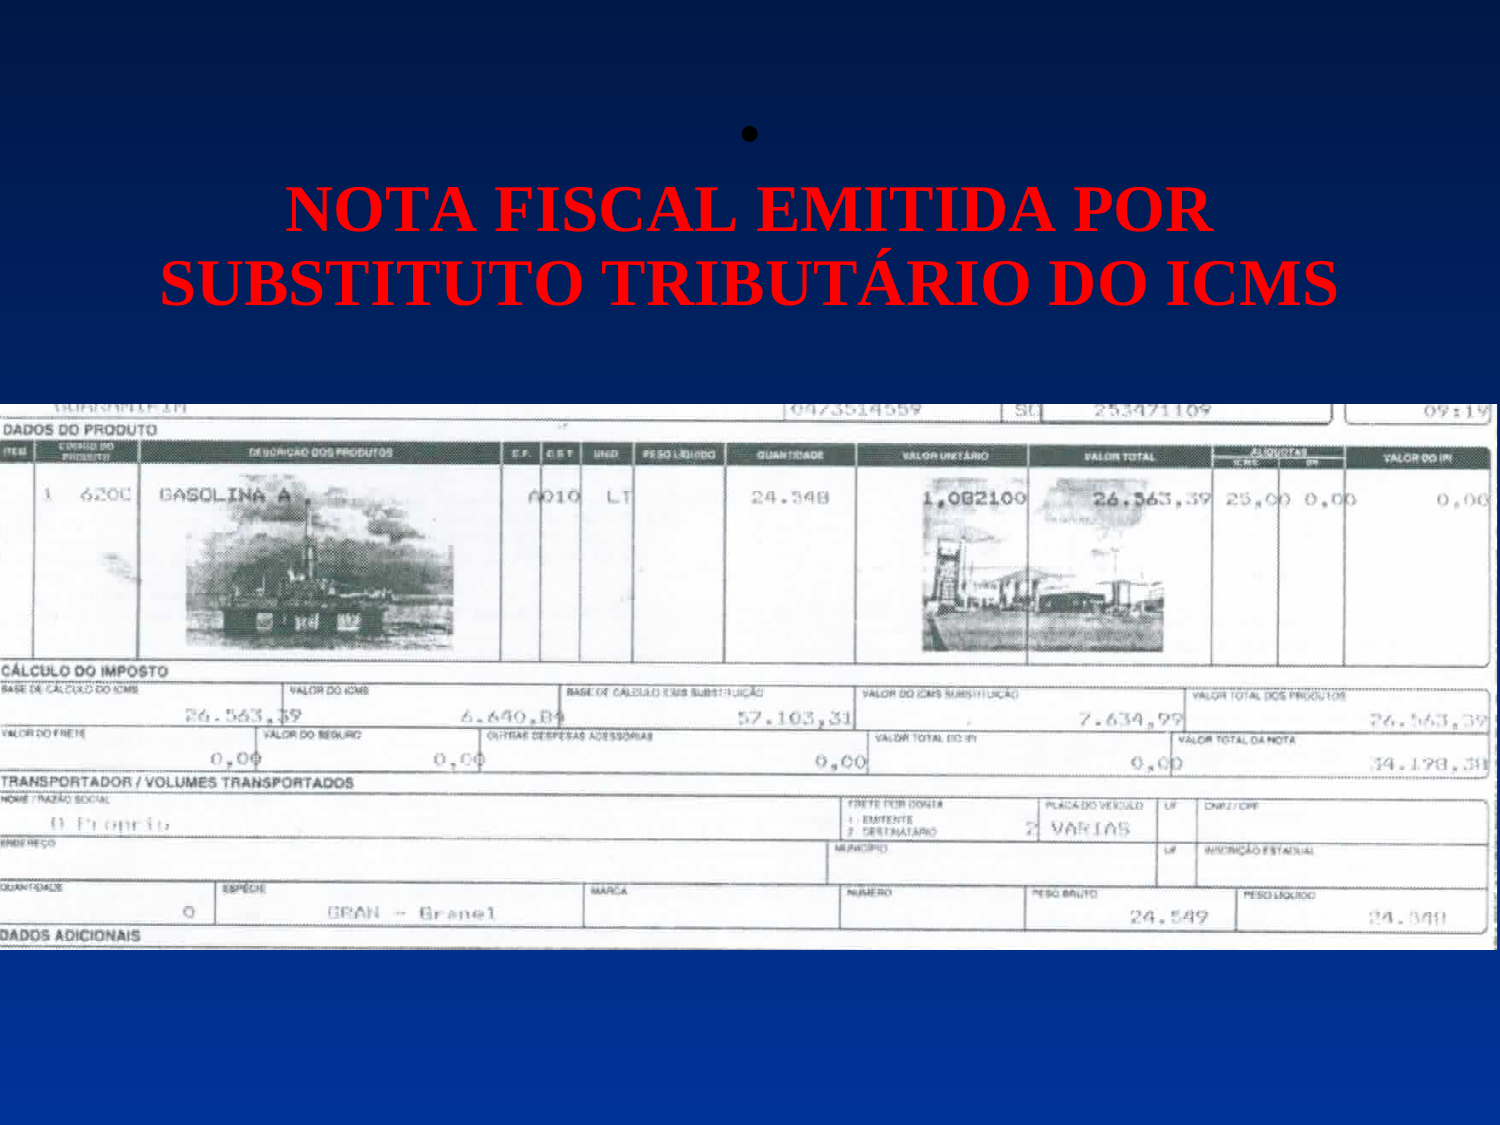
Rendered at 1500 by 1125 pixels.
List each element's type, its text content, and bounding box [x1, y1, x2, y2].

picture [0, 404, 1498, 950]
title NOTA FISCAL EMITIDA POR SUBSTITUTO TRIBUTÁRIO DO ICMS [112, 97, 1388, 320]
